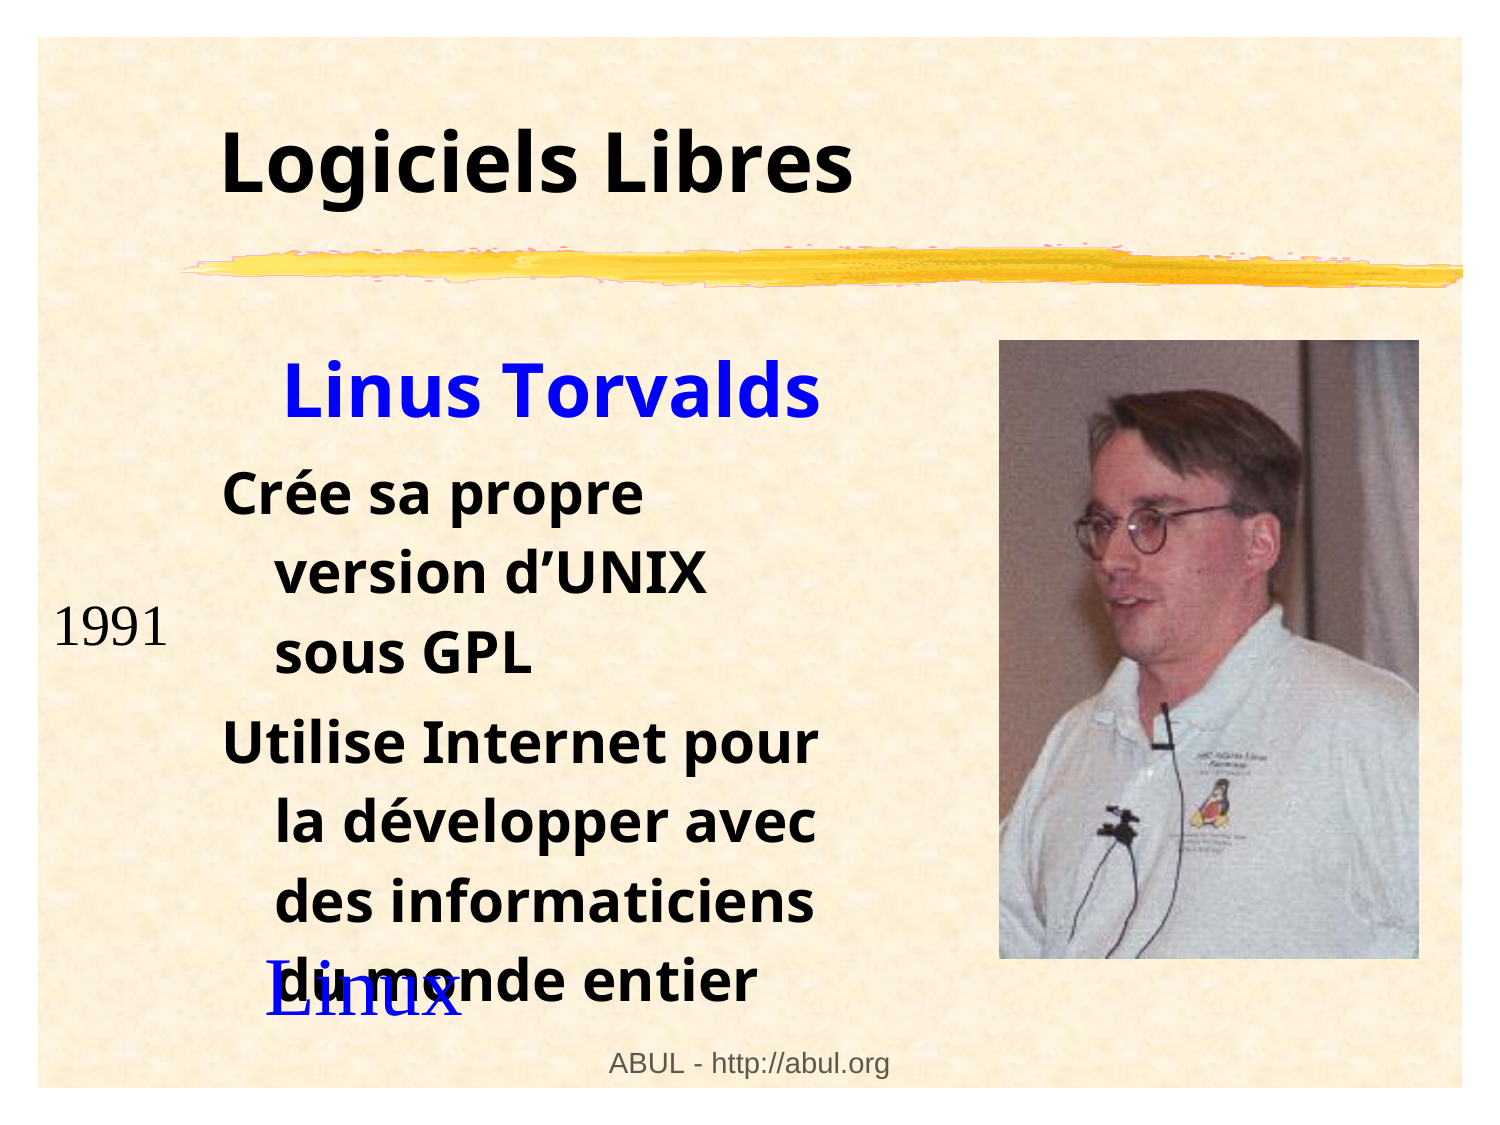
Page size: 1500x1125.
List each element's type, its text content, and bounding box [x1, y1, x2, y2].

list Crée sa propre version d’UNIX sous GPL Utilise Internet pour la développer avec des informaticiens du monde entier [188, 444, 863, 948]
text_box 1991 [37, 585, 205, 682]
text_box Linus Torvalds [266, 329, 839, 459]
picture [37, 37, 1463, 1088]
text_box Linux [249, 933, 582, 1065]
title Logiciels Libres [203, 72, 1312, 248]
